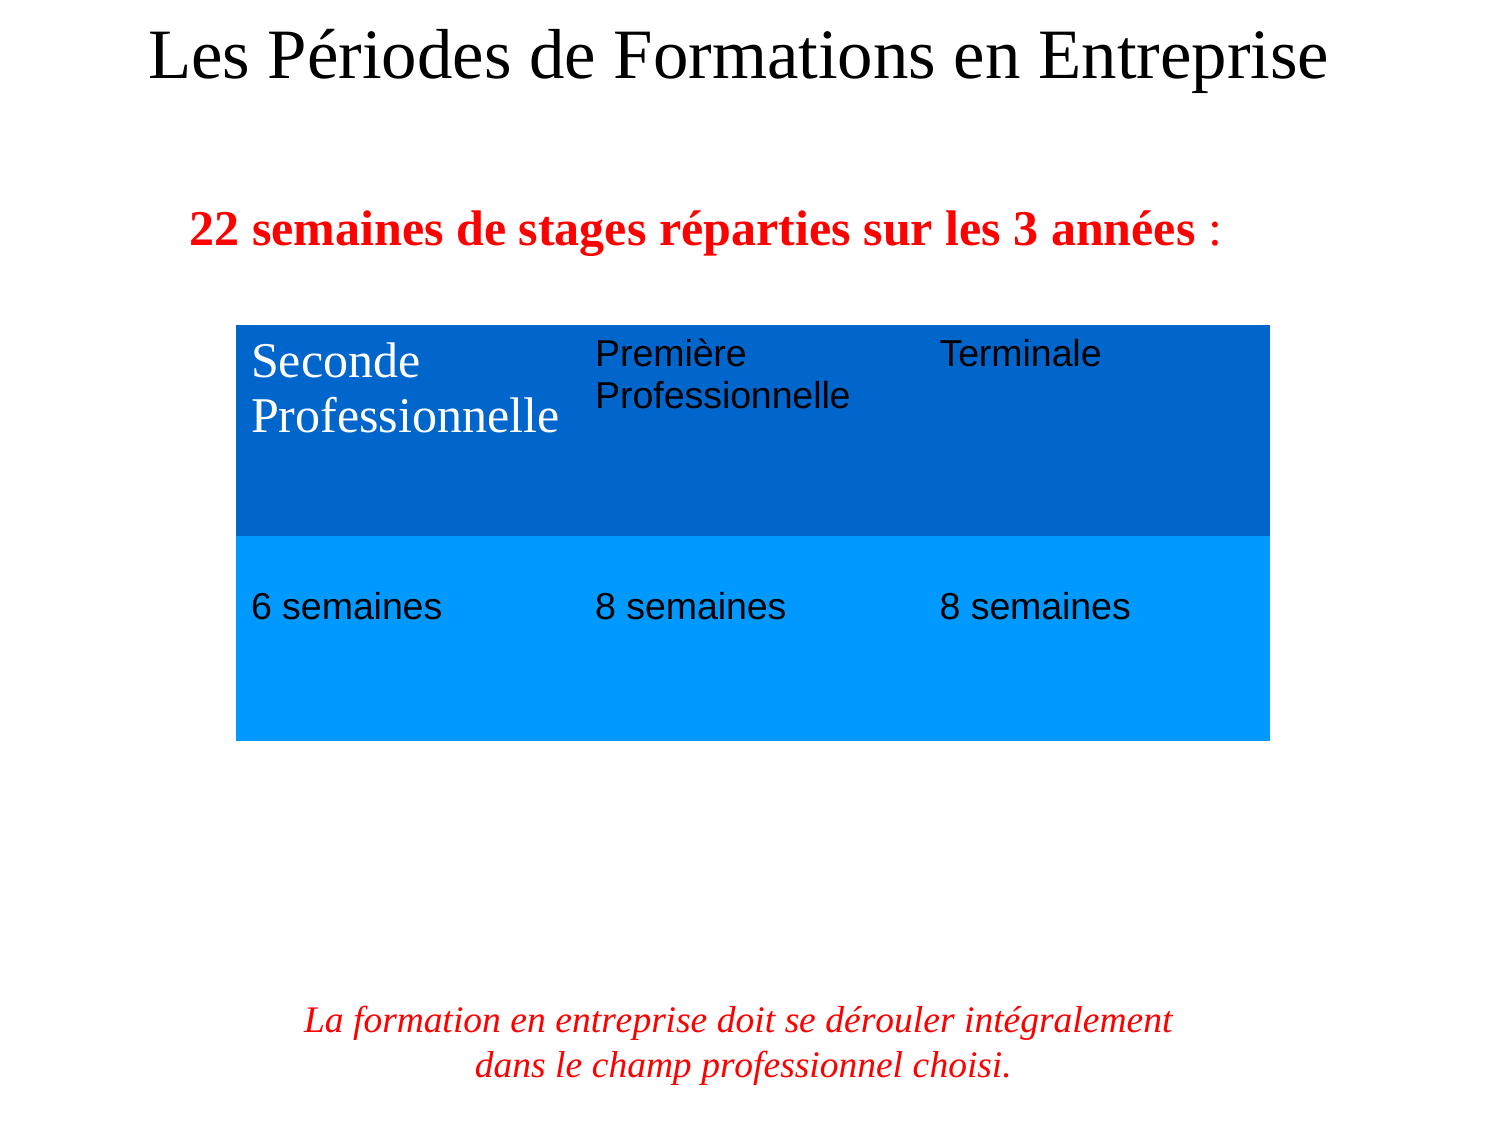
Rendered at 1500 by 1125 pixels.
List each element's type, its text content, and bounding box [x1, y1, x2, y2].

text_box 22 semaines de stages réparties sur les 3 années : [174, 187, 1288, 263]
table_cell 6 semaines [236, 536, 581, 741]
text_box La formation en entreprise doit se dérouler intégralement dans le champ professionnel choisi. [24, 987, 1463, 1093]
table_header Terminale [925, 325, 1270, 536]
table_cell 8 semaines [581, 536, 925, 741]
table_header Seconde Professionnelle [236, 325, 581, 536]
title Les Périodes de Formations en Entreprise [112, 0, 1388, 108]
table_header Première Professionnelle [581, 325, 925, 536]
table_cell 8 semaines [925, 536, 1270, 741]
